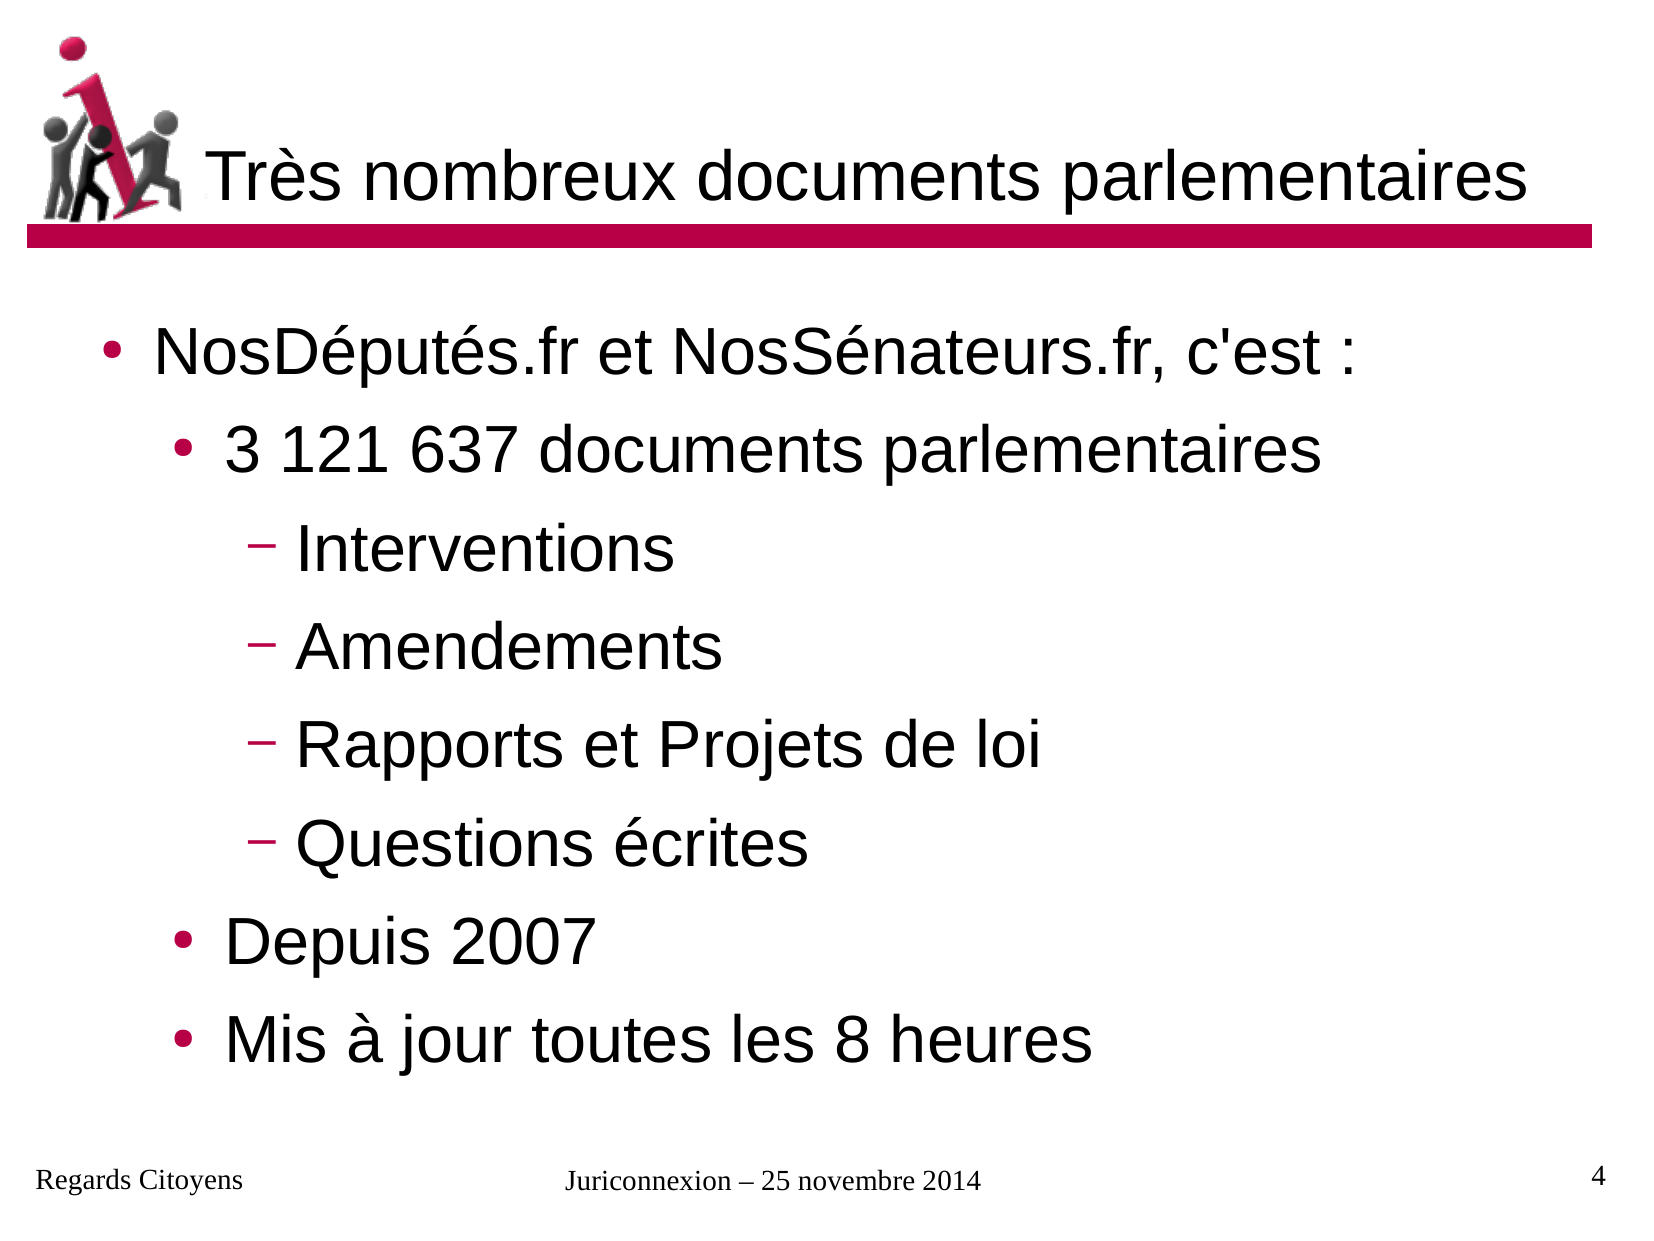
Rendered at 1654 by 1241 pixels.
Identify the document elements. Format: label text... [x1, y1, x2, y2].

list NosDéputés.fr et NosSénateurs.fr, c'est : 3 121 637 documents parlementaires Interventions Amendements Rapports et Projets de loi Questions écrites Depuis 2007 Mis à jour toutes les 8 heures [82, 313, 1571, 1034]
picture [27, 31, 208, 224]
title Très nombreux documents parlementaires [204, 72, 1593, 280]
